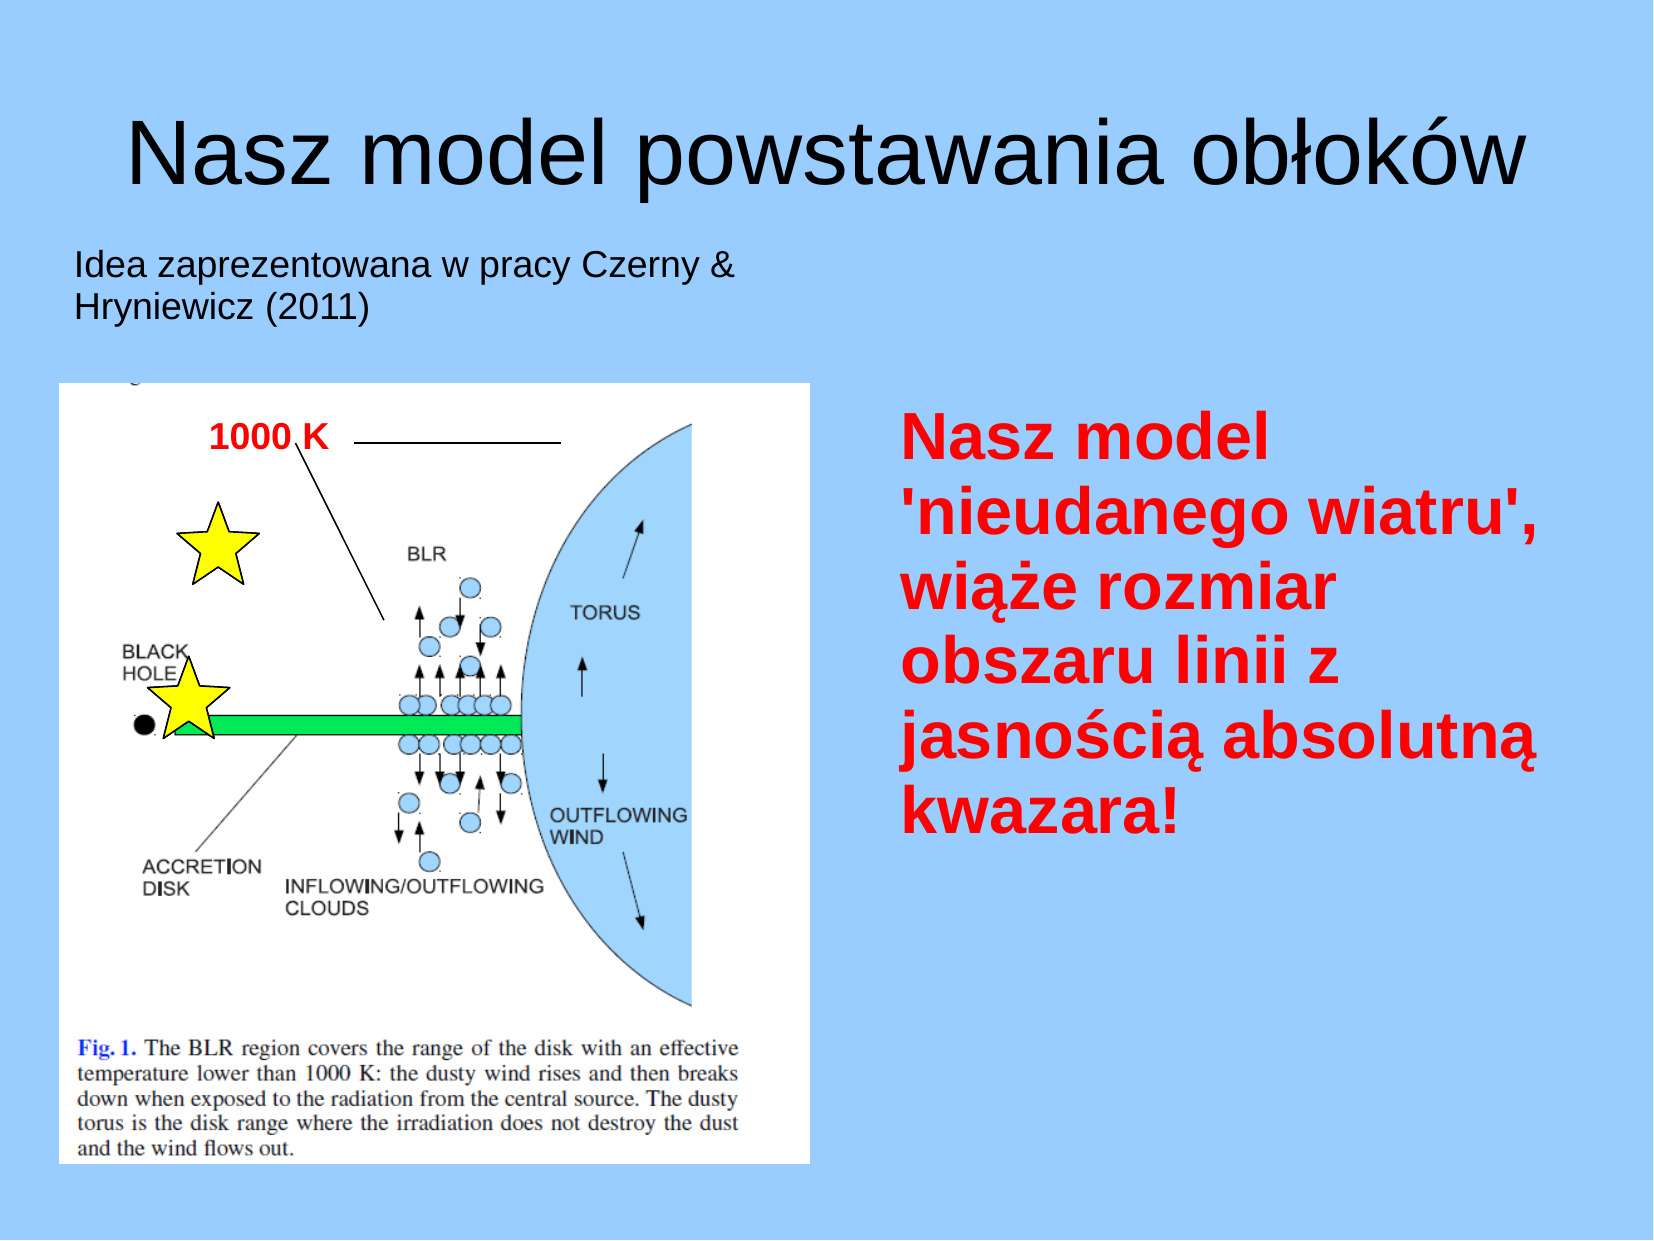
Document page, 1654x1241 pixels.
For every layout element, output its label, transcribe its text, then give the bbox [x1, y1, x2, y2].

picture [59, 383, 810, 1164]
text_box Idea zaprezentowana w pracy Czerny & Hryniewicz (2011) [59, 236, 886, 336]
text_box 1000 K [194, 407, 345, 466]
text_box [177, 502, 260, 585]
text_box [147, 656, 230, 739]
text_box Nasz model 'nieudanego wiatru', wiąże rozmiar obszaru linii z jasnością absolutną kwazara! [885, 265, 1566, 1199]
title Nasz model powstawania obłoków [82, 49, 1571, 257]
